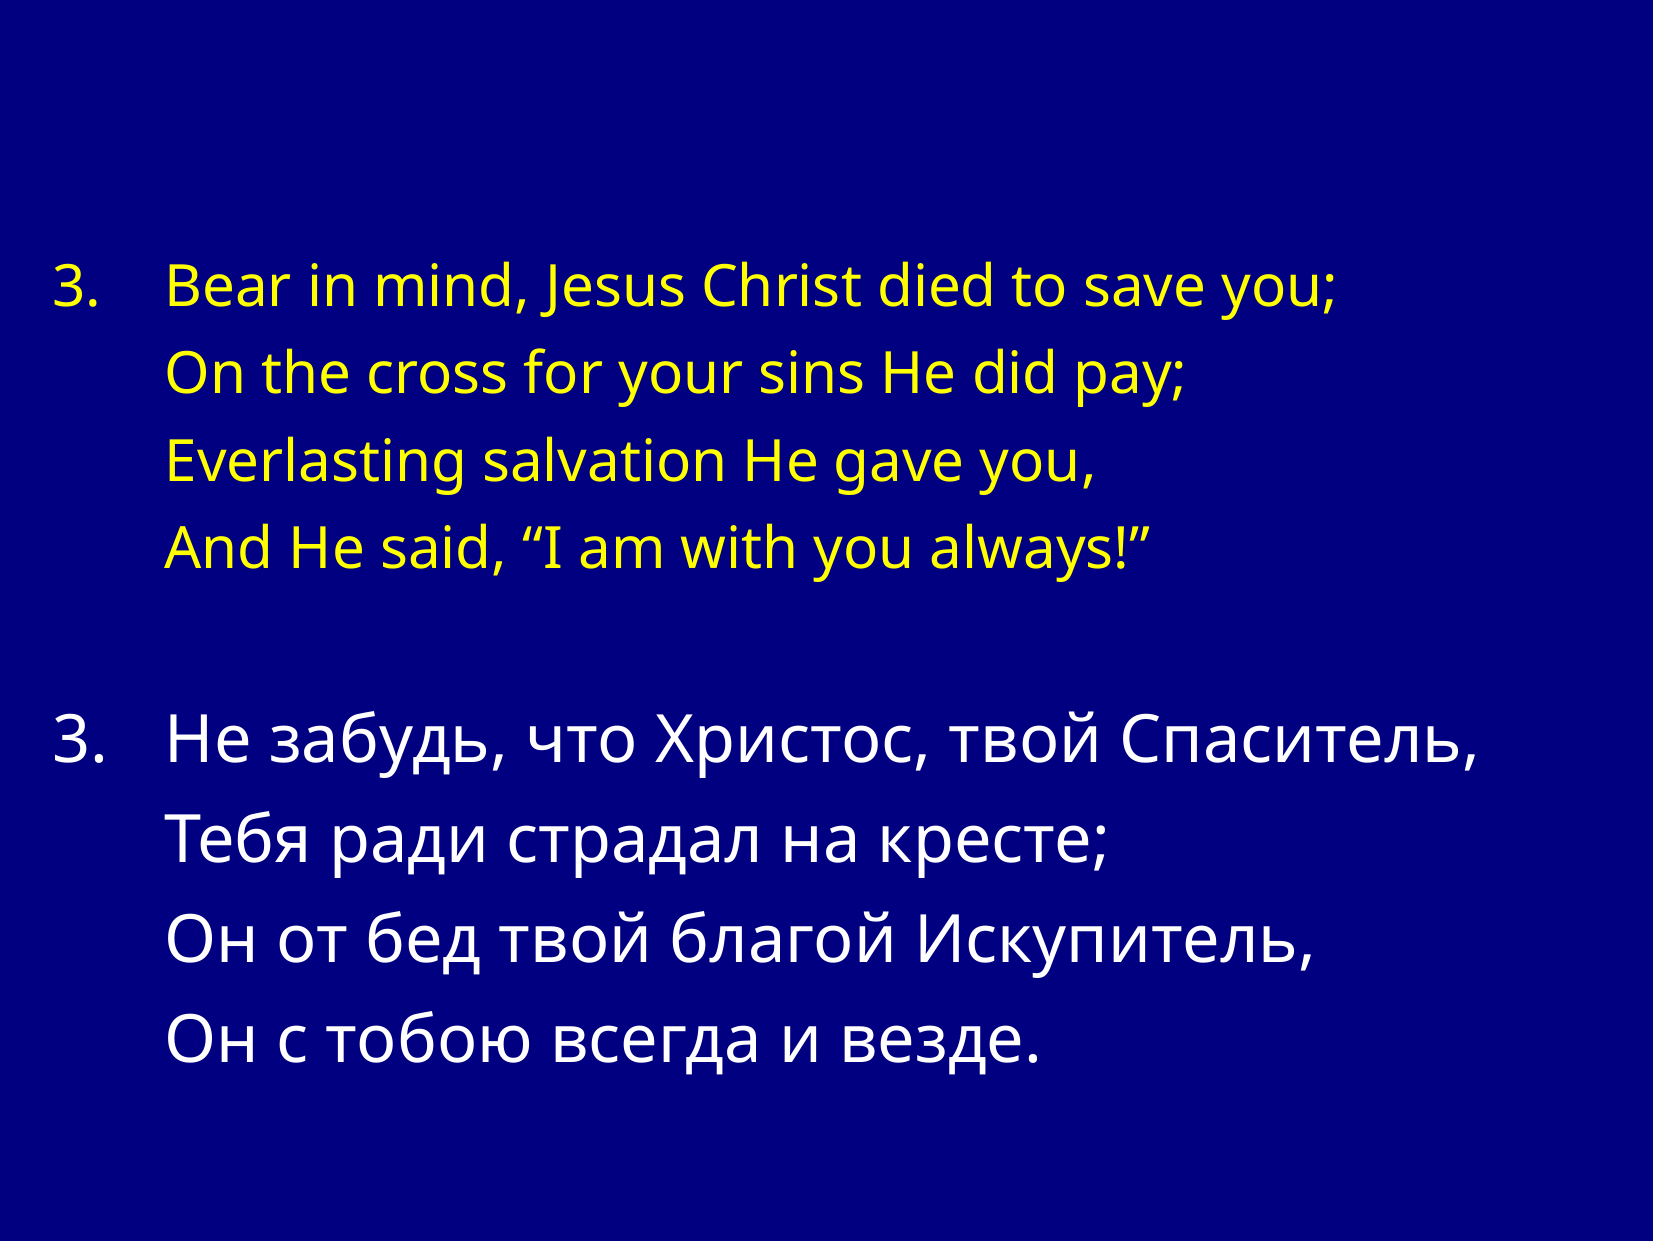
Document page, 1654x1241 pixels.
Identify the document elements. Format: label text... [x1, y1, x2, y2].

text_box 3. Не забудь, что Христос, твой Спаситель, Тебя ради страдал на кресте; Он от бед твой благой Искупитель, Он с тобою всегда и везде. [37, 675, 1653, 1163]
text_box 3. Bear in mind, Jesus Christ died to save you; On the cross for your sins He did pay; Everlasting salvation He gave you, And He said, “I am with you always!” [37, 150, 1653, 638]
